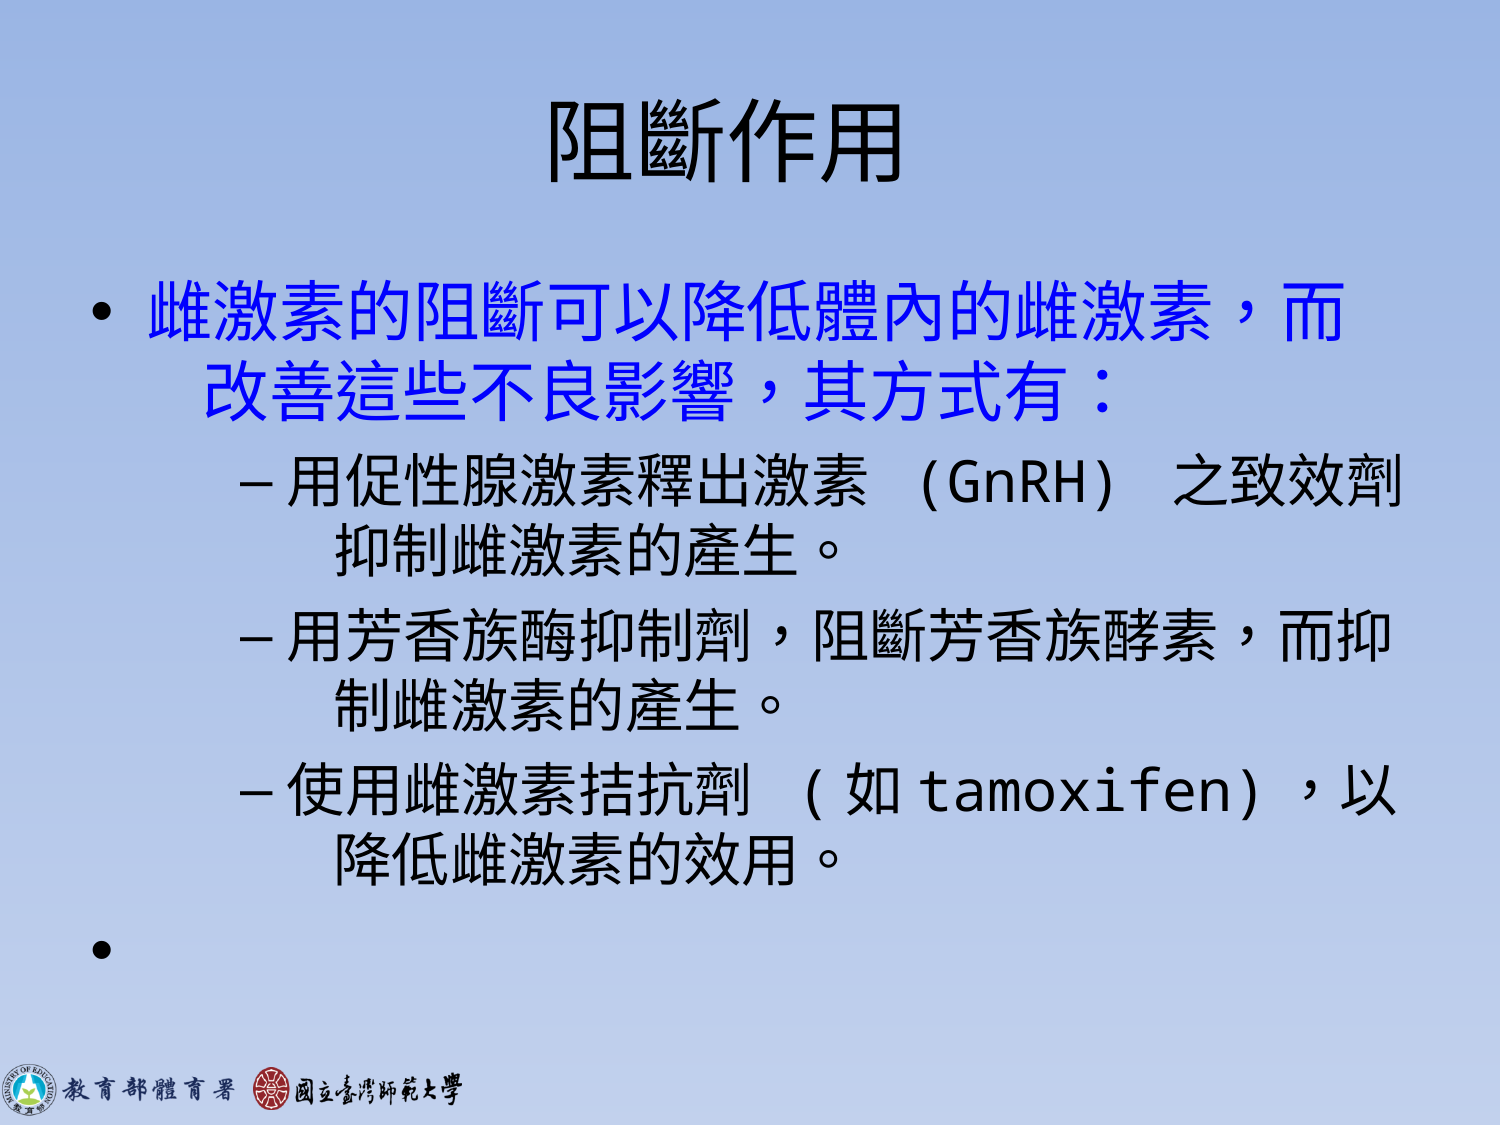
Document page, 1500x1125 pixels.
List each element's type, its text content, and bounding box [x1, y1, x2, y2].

list 雌激素的阻斷可以降低體內的雌激素，而改善這些不良影響，其方式有： 用促性腺激素釋出激素 (GnRH) 之致效劑抑制雌激素的產生。 用芳香族酶抑制劑，阻斷芳香族酵素，而抑制雌激素的產生。 使用雌激素拮抗劑 (如tamoxifen)，以降低雌激素的效用。 [75, 262, 1426, 1005]
title 阻斷作用 [75, 45, 1426, 233]
